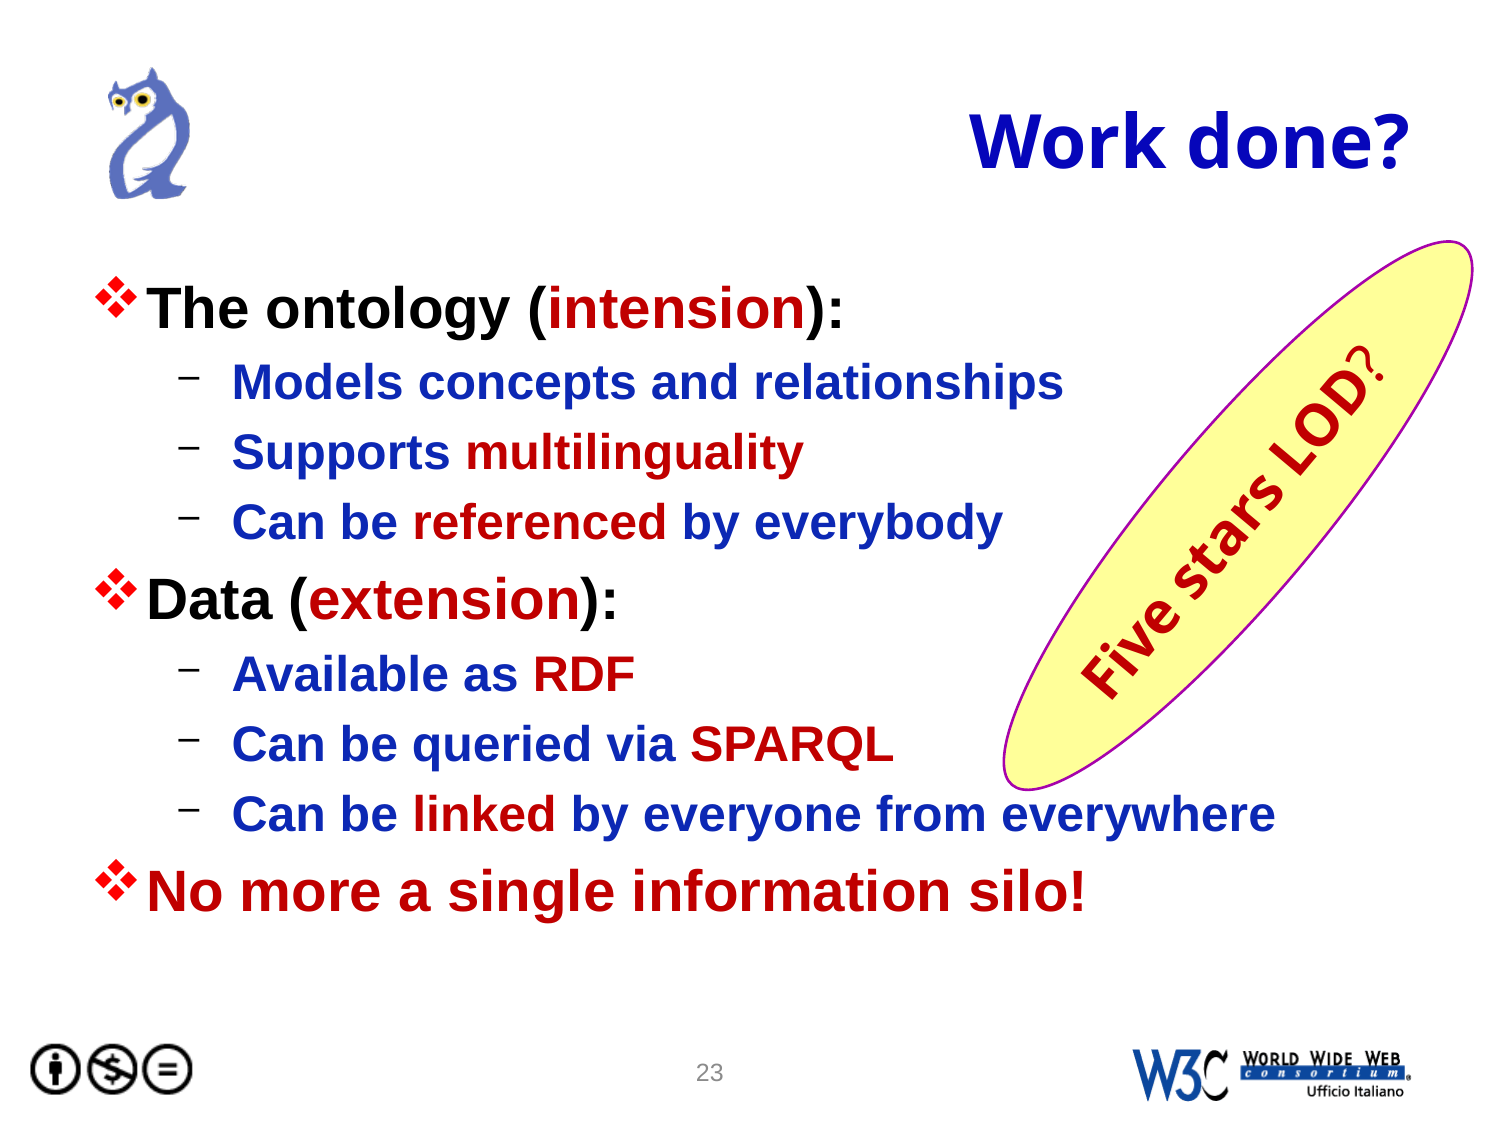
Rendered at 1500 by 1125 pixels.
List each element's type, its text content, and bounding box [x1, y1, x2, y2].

picture [15, 1022, 205, 1106]
list The ontology (intension): Models concepts and relationships Supports multilinguality Can be referenced by everybody Data (extension): Available as RDF Can be queried via SPARQL Can be linked by everyone from everywhere No more a single information silo! [75, 262, 1425, 1005]
slide_number <number> [680, 1041, 761, 1102]
picture [108, 67, 192, 202]
picture [1132, 1049, 1412, 1102]
text_box Five stars LOD? [1003, 241, 1473, 790]
title Work done? [75, 45, 1425, 233]
